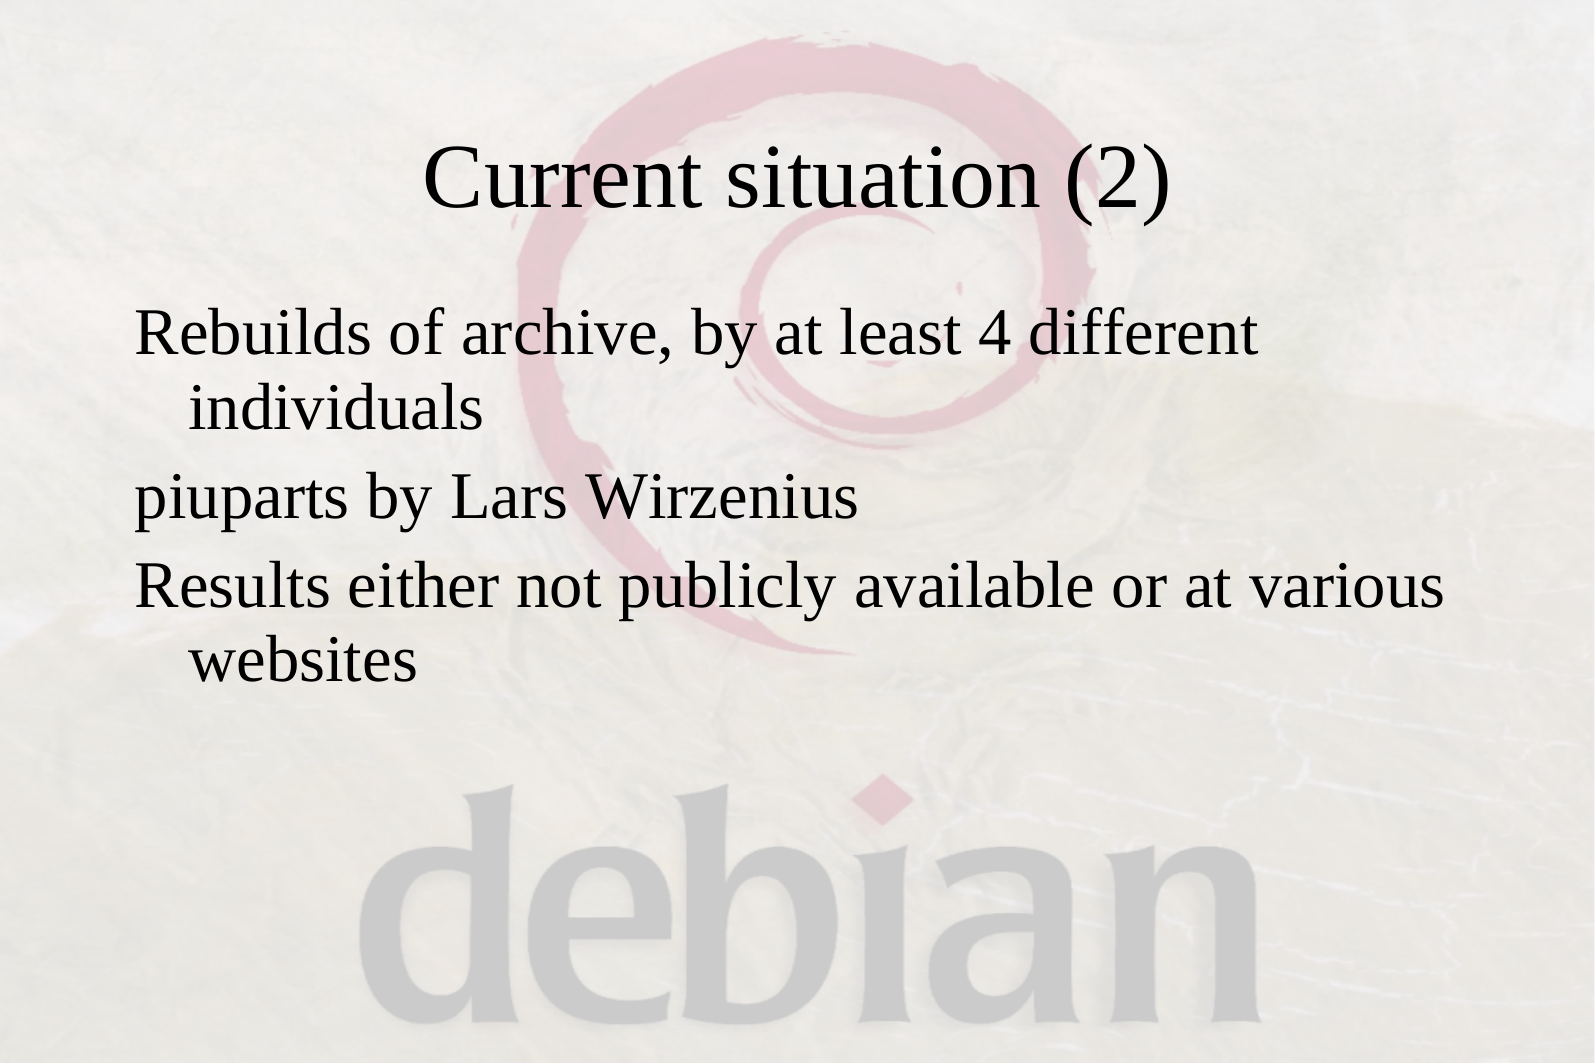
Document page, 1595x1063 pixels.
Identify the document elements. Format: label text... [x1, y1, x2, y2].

title Current situation (2) [117, 88, 1479, 266]
picture [0, 0, 1595, 1063]
list Rebuilds of archive, by at least 4 different individuals piuparts by Lars Wirzenius Results either not publicly available or at various websites [117, 295, 1511, 966]
